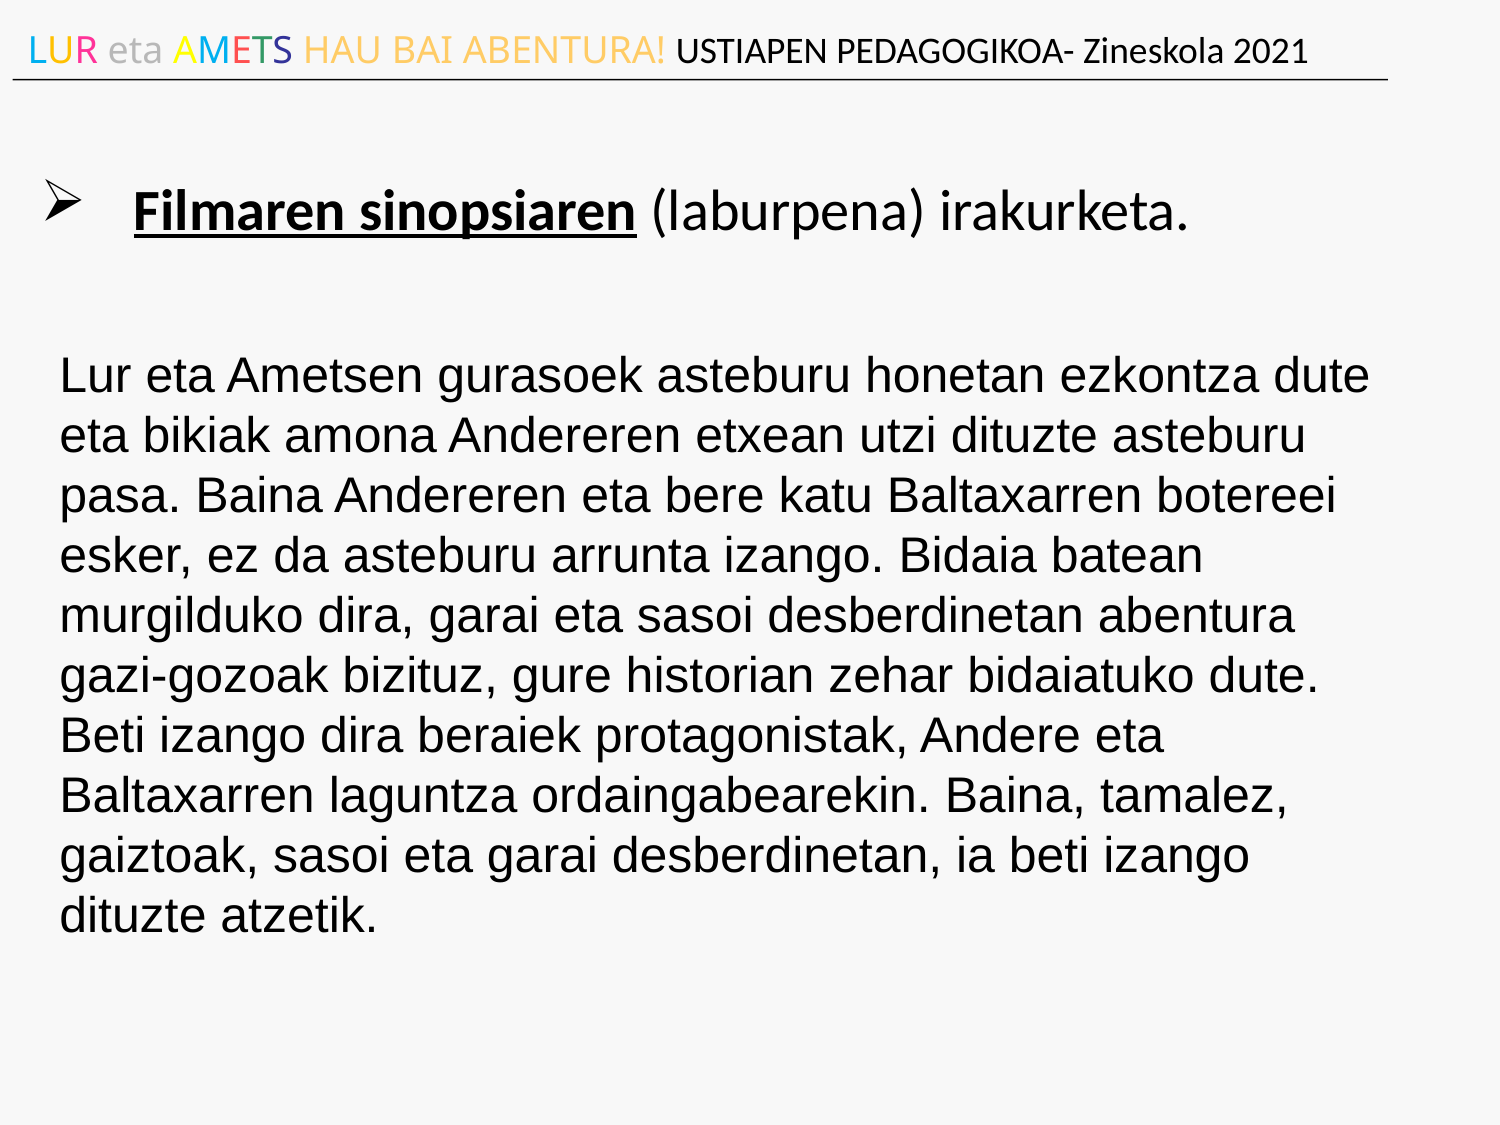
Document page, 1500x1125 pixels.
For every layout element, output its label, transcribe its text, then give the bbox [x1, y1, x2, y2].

text_box LUR eta AMETS HAU BAI ABENTURA! USTIAPEN PEDAGOGIKOA- Zineskola 2021 [12, 19, 1425, 79]
text_box Lur eta Ametsen gurasoek asteburu honetan ezkontza dute eta bikiak amona Andereren etxean utzi dituzte asteburu pasa. Baina Andereren eta bere katu Baltaxarren botereei esker, ez da asteburu arrunta izango. Bidaia batean murgilduko dira, garai eta sasoi desberdinetan abentura gazi-gozoak bizituz, gure historian zehar bidaiatuko dute. Beti izango dira beraiek protagonistak, Andere eta Baltaxarren laguntza ordaingabearekin. Baina, tamalez, gaiztoak, sasoi eta garai desberdinetan, ia beti izango dituzte atzetik. [44, 334, 1425, 995]
title Filmaren sinopsiaren (laburpena) irakurketa. [25, 113, 1376, 302]
